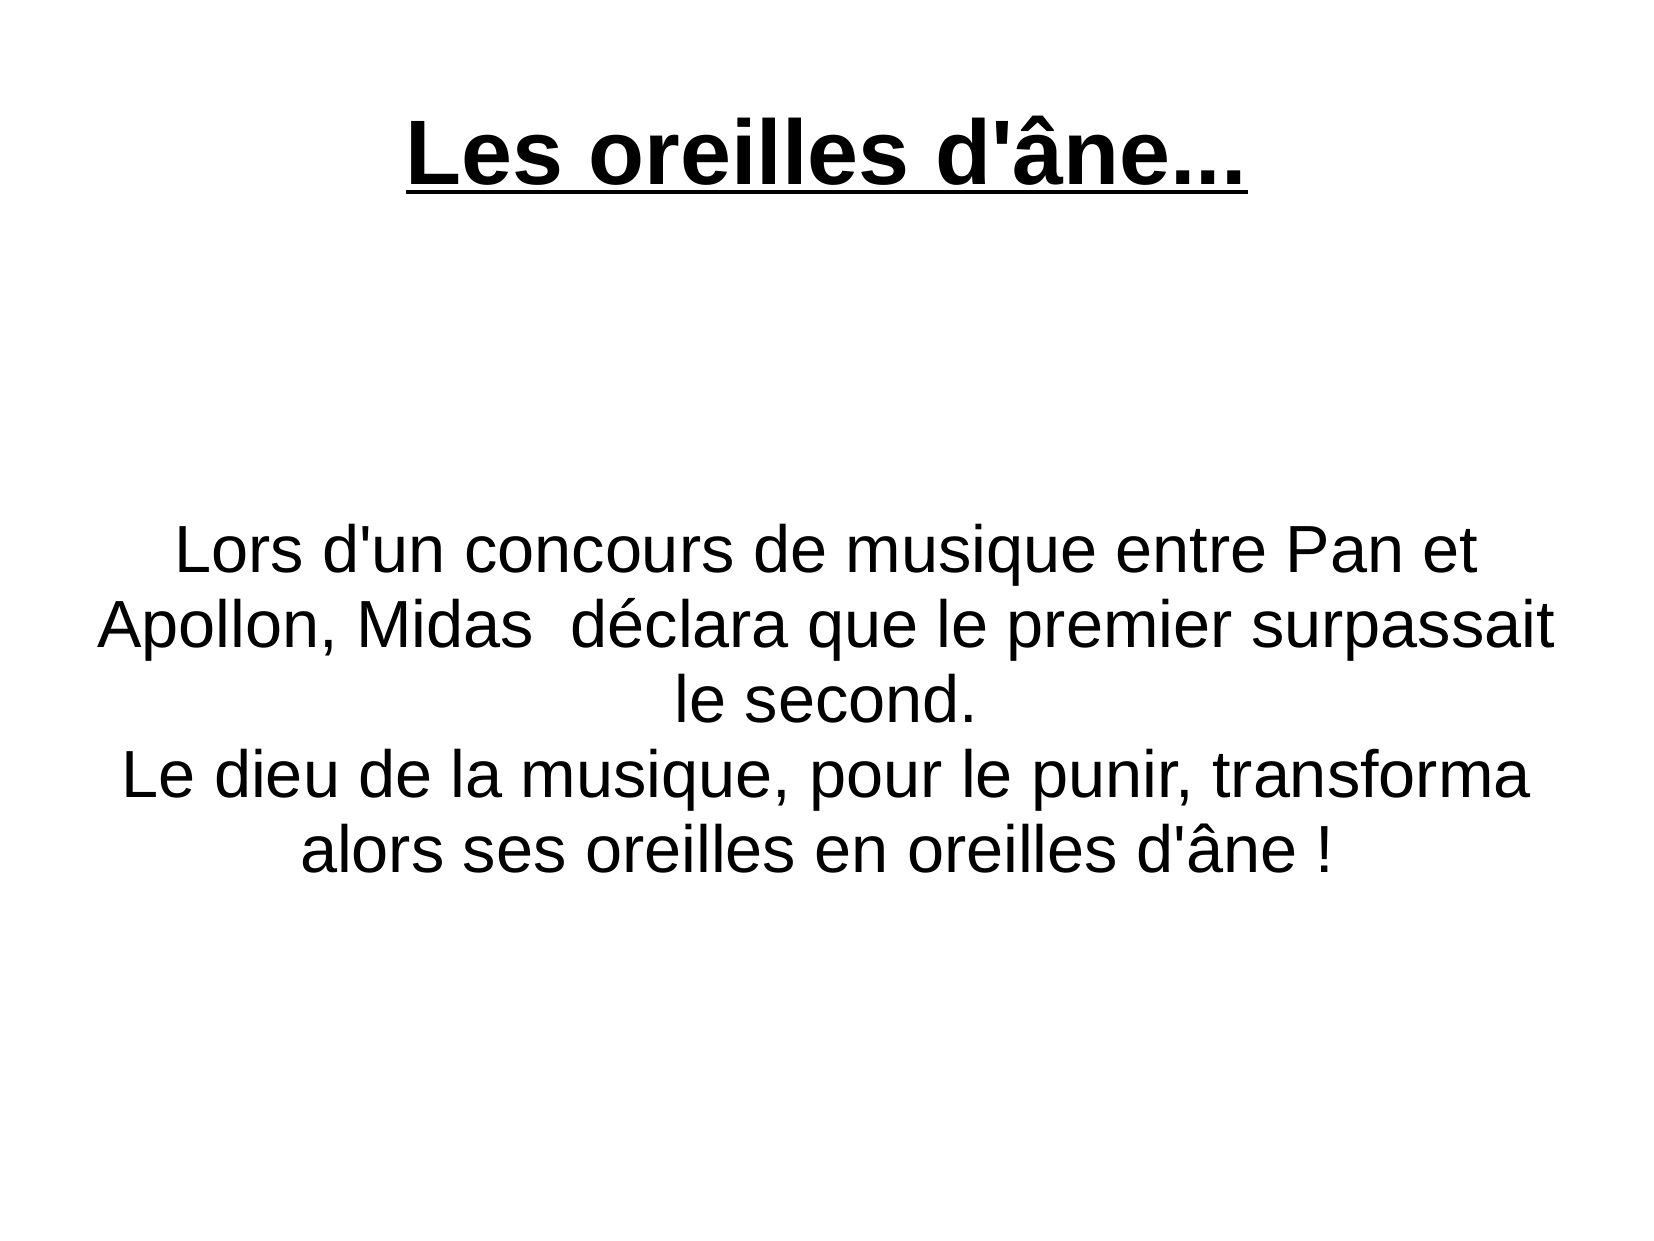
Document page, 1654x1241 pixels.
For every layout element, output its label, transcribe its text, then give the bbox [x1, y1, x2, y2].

subtitle Lors d'un concours de musique entre Pan et Apollon, Midas déclara que le premier surpassait le second. Le dieu de la musique, pour le punir, transforma alors ses oreilles en oreilles d'âne ! [82, 297, 1571, 1102]
title Les oreilles d'âne... [82, 56, 1571, 250]
